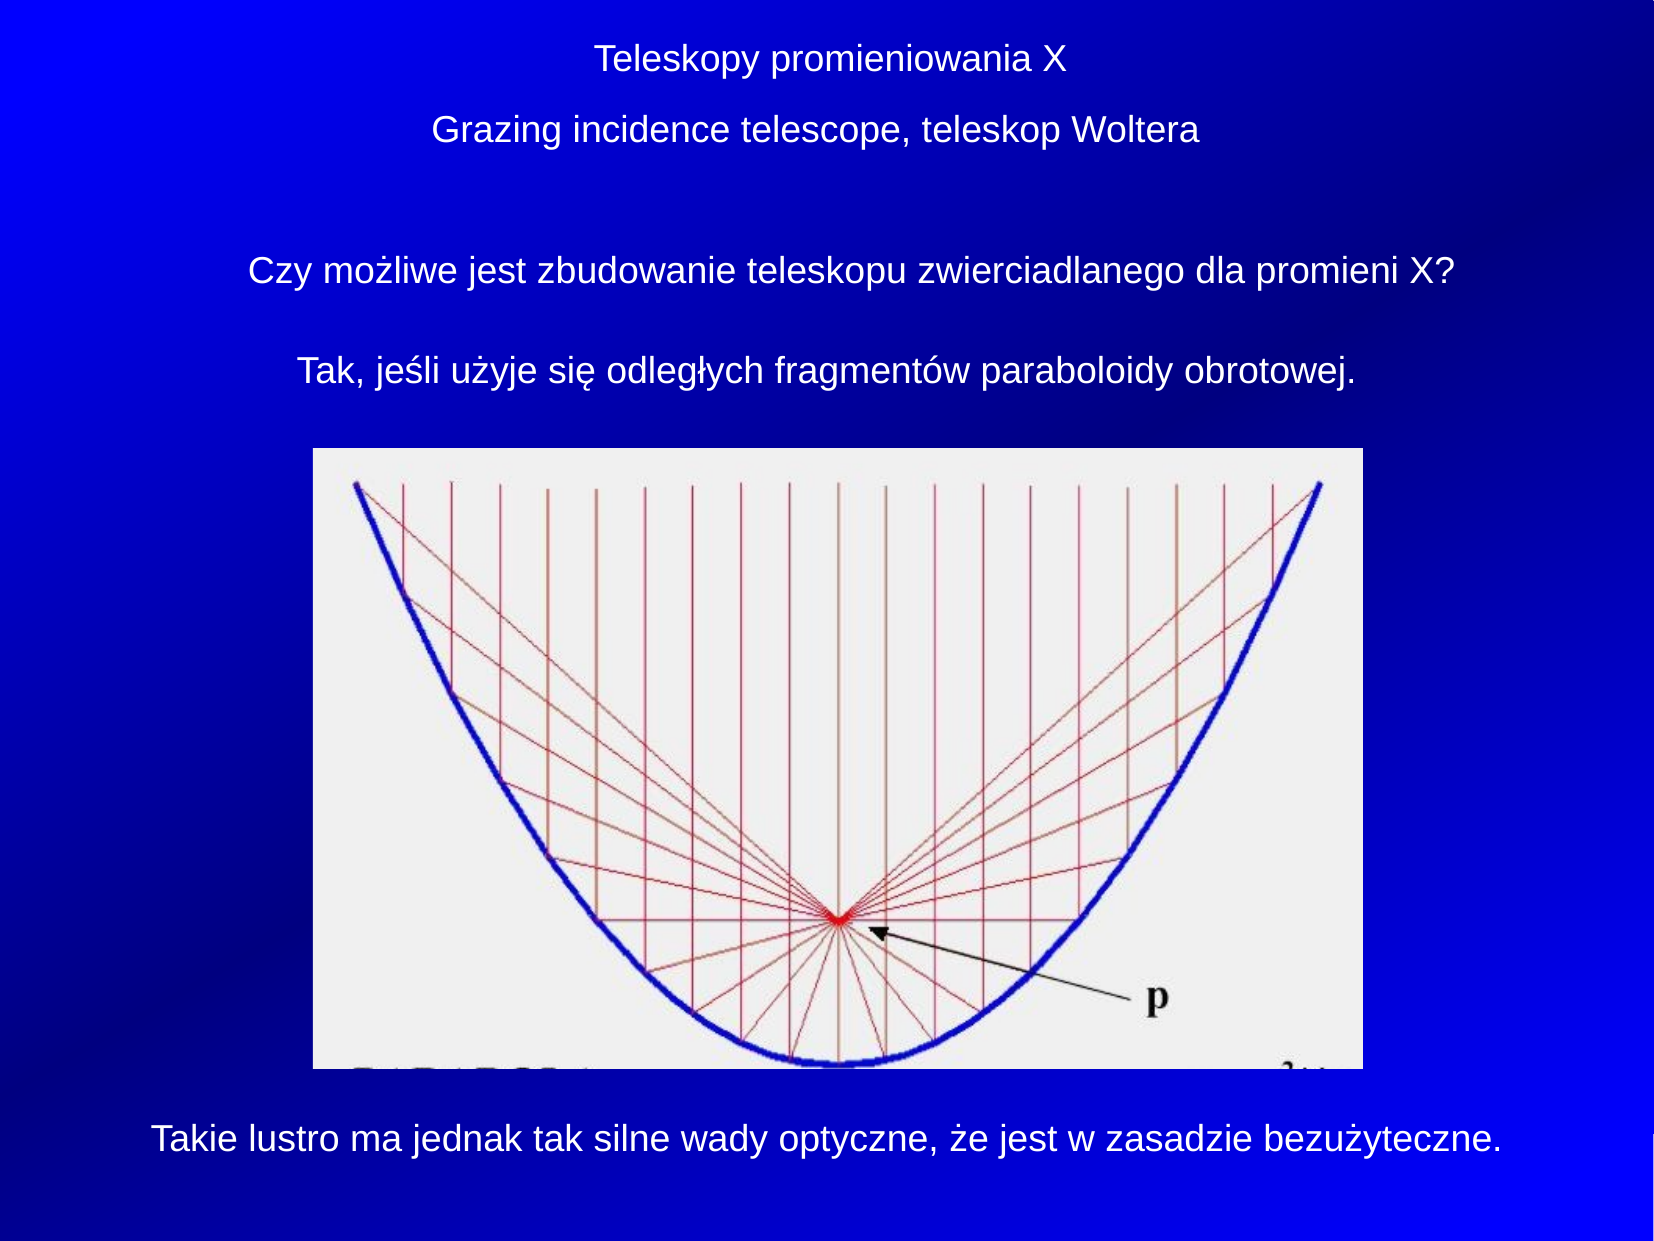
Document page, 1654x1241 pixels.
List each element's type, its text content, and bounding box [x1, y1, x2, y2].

text_box Tak, jeśli użyje się odległych fragmentów paraboloidy obrotowej. [281, 342, 1372, 400]
text_box Grazing incidence telescope, teleskop Woltera [416, 101, 1216, 158]
text_box Czy możliwe jest zbudowanie teleskopu zwierciadlanego dla promieni X? [233, 242, 1471, 299]
text_box Teleskopy promieniowania X [578, 29, 1083, 87]
text_box Takie lustro ma jednak tak silne wady optyczne, że jest w zasadzie bezużyteczne. [135, 1110, 1518, 1168]
picture [312, 448, 1363, 1069]
